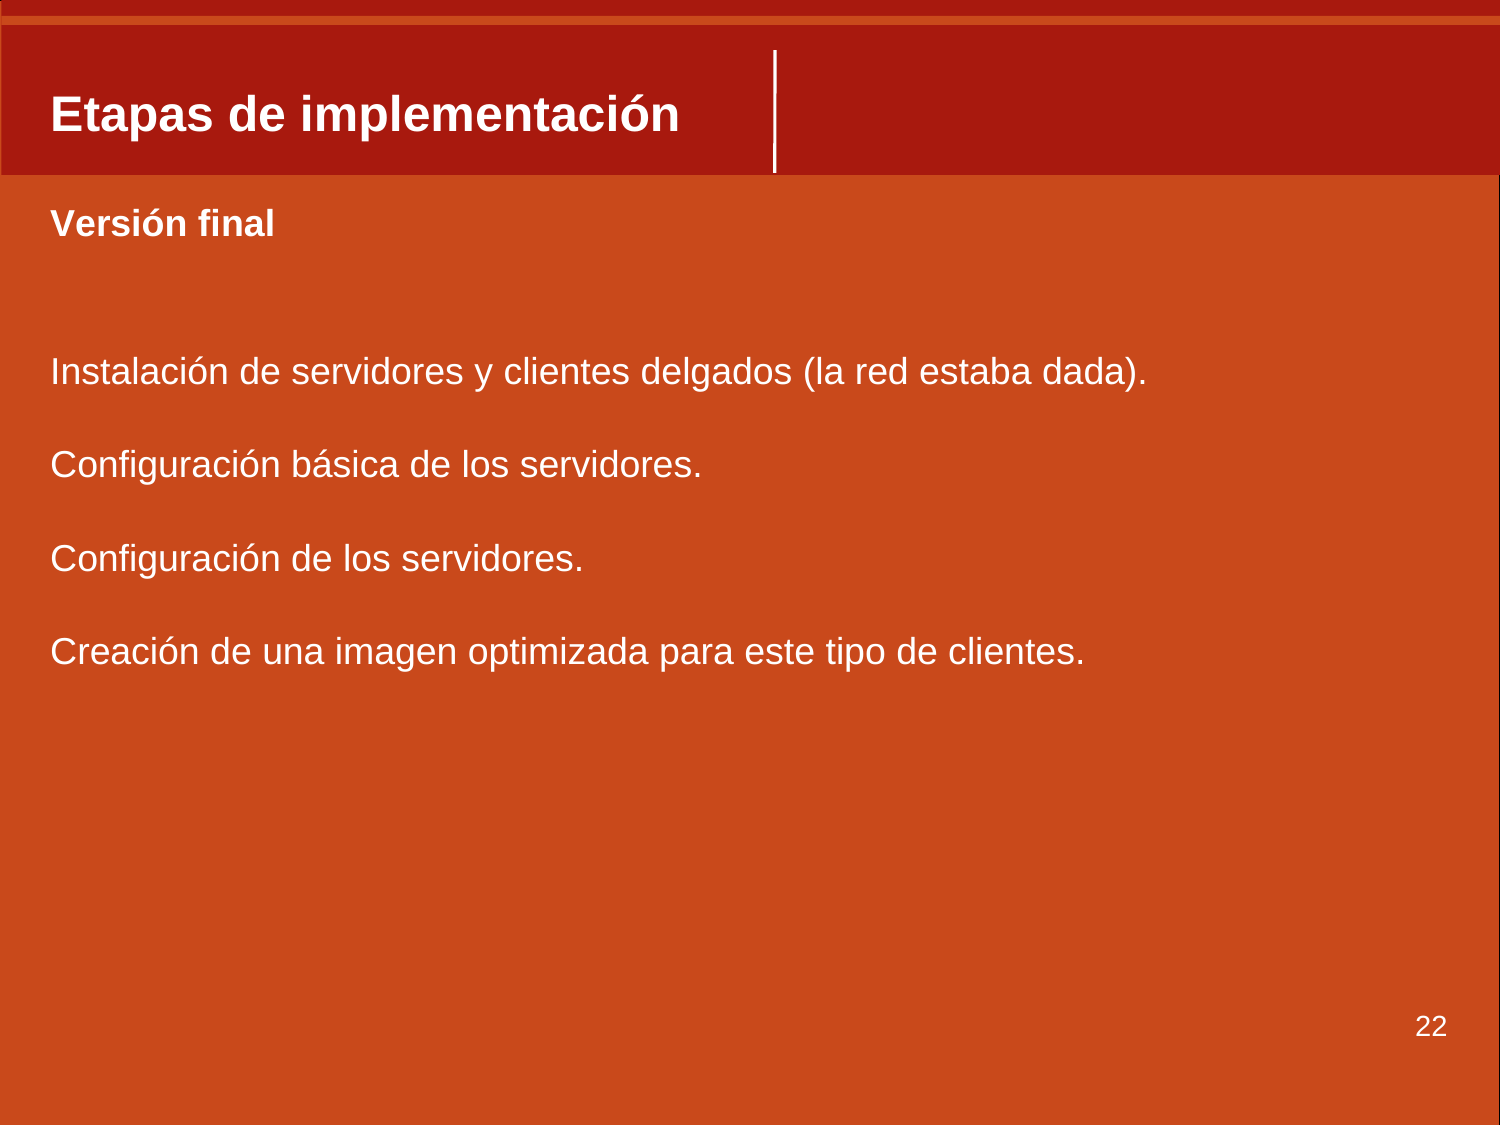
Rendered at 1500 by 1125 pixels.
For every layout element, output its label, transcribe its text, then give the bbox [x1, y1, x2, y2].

list Versión final Instalación de servidores y clientes delgados (la red estaba dada). Configuración básica de los servidores. Configuración de los servidores. Creación de una imagen optimizada para este tipo de clientes. [50, 200, 1450, 988]
title Etapas de implementación [50, 60, 751, 164]
